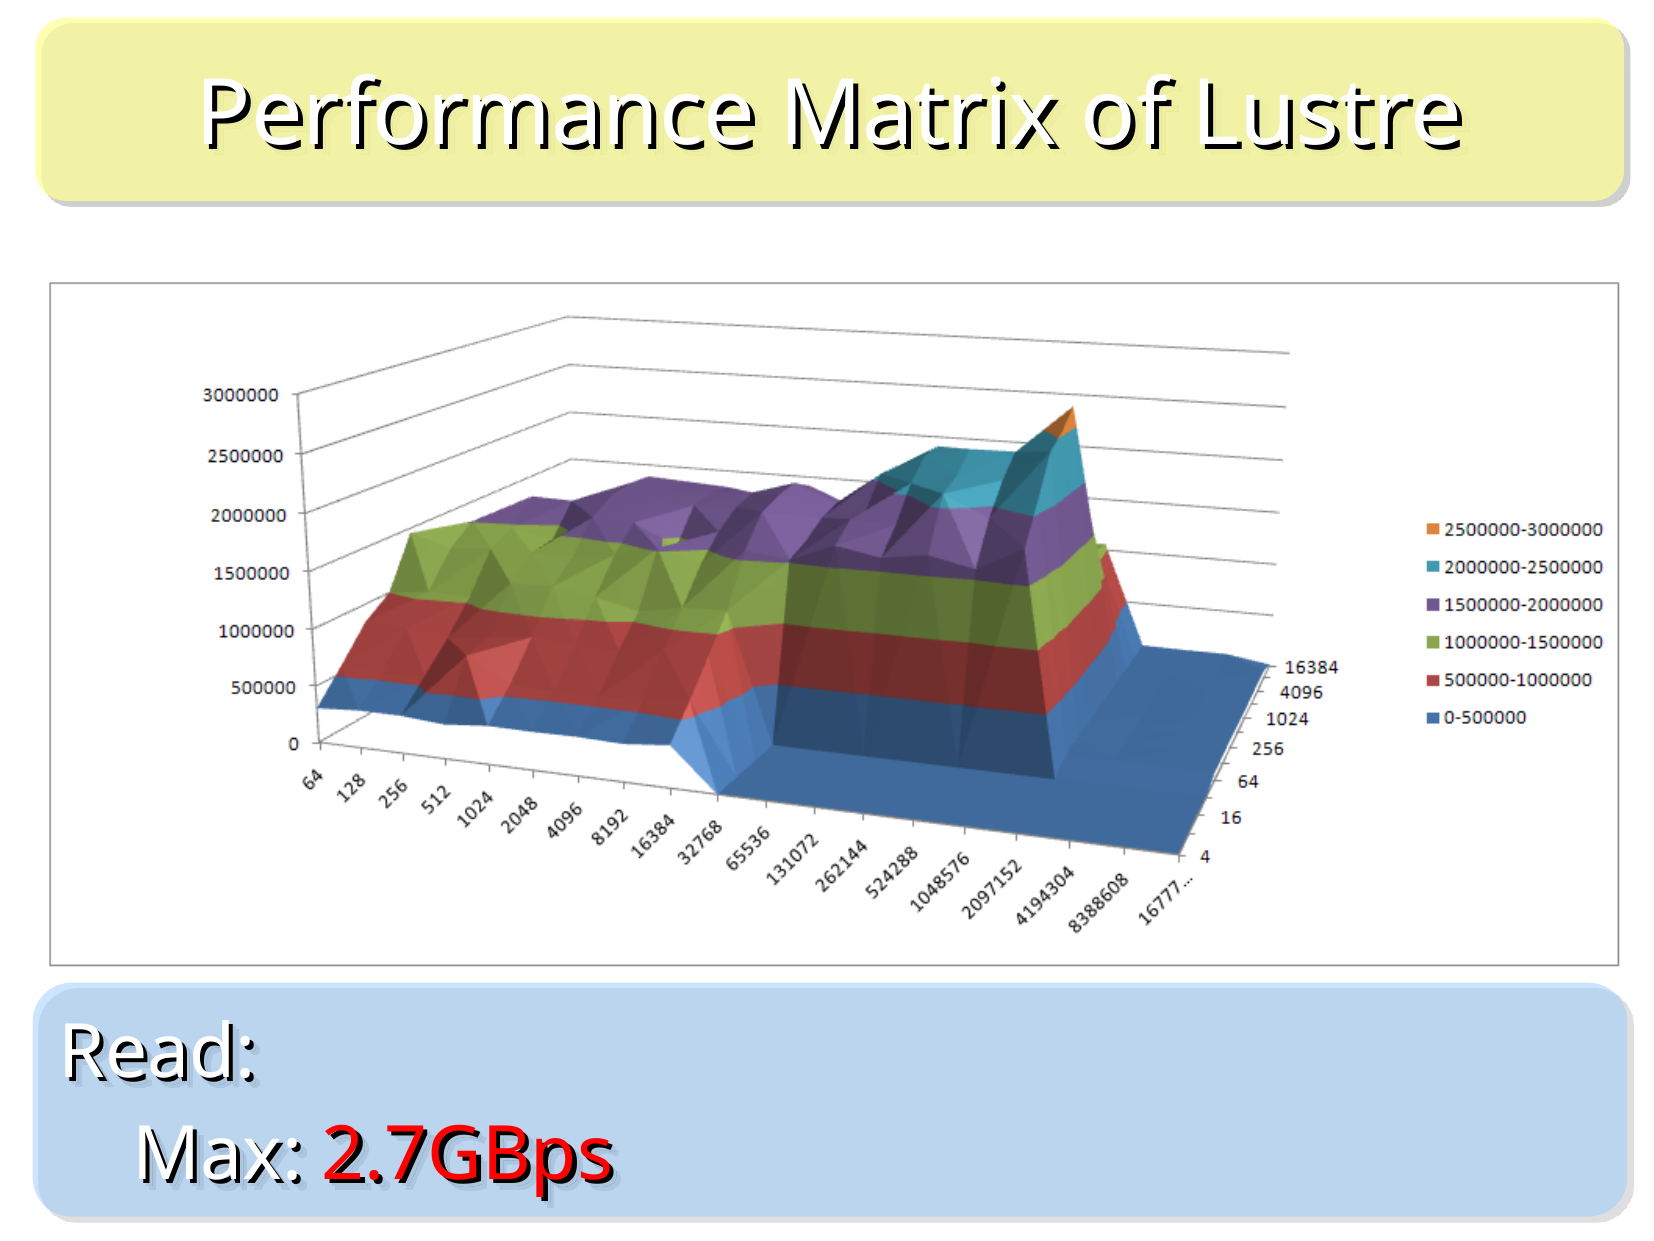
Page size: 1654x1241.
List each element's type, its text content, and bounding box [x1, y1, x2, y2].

text_box Read: Max: 2.7GBps [32, 982, 1628, 1217]
text_box Performance Matrix of Lustre [35, 17, 1625, 201]
picture [48, 281, 1621, 968]
